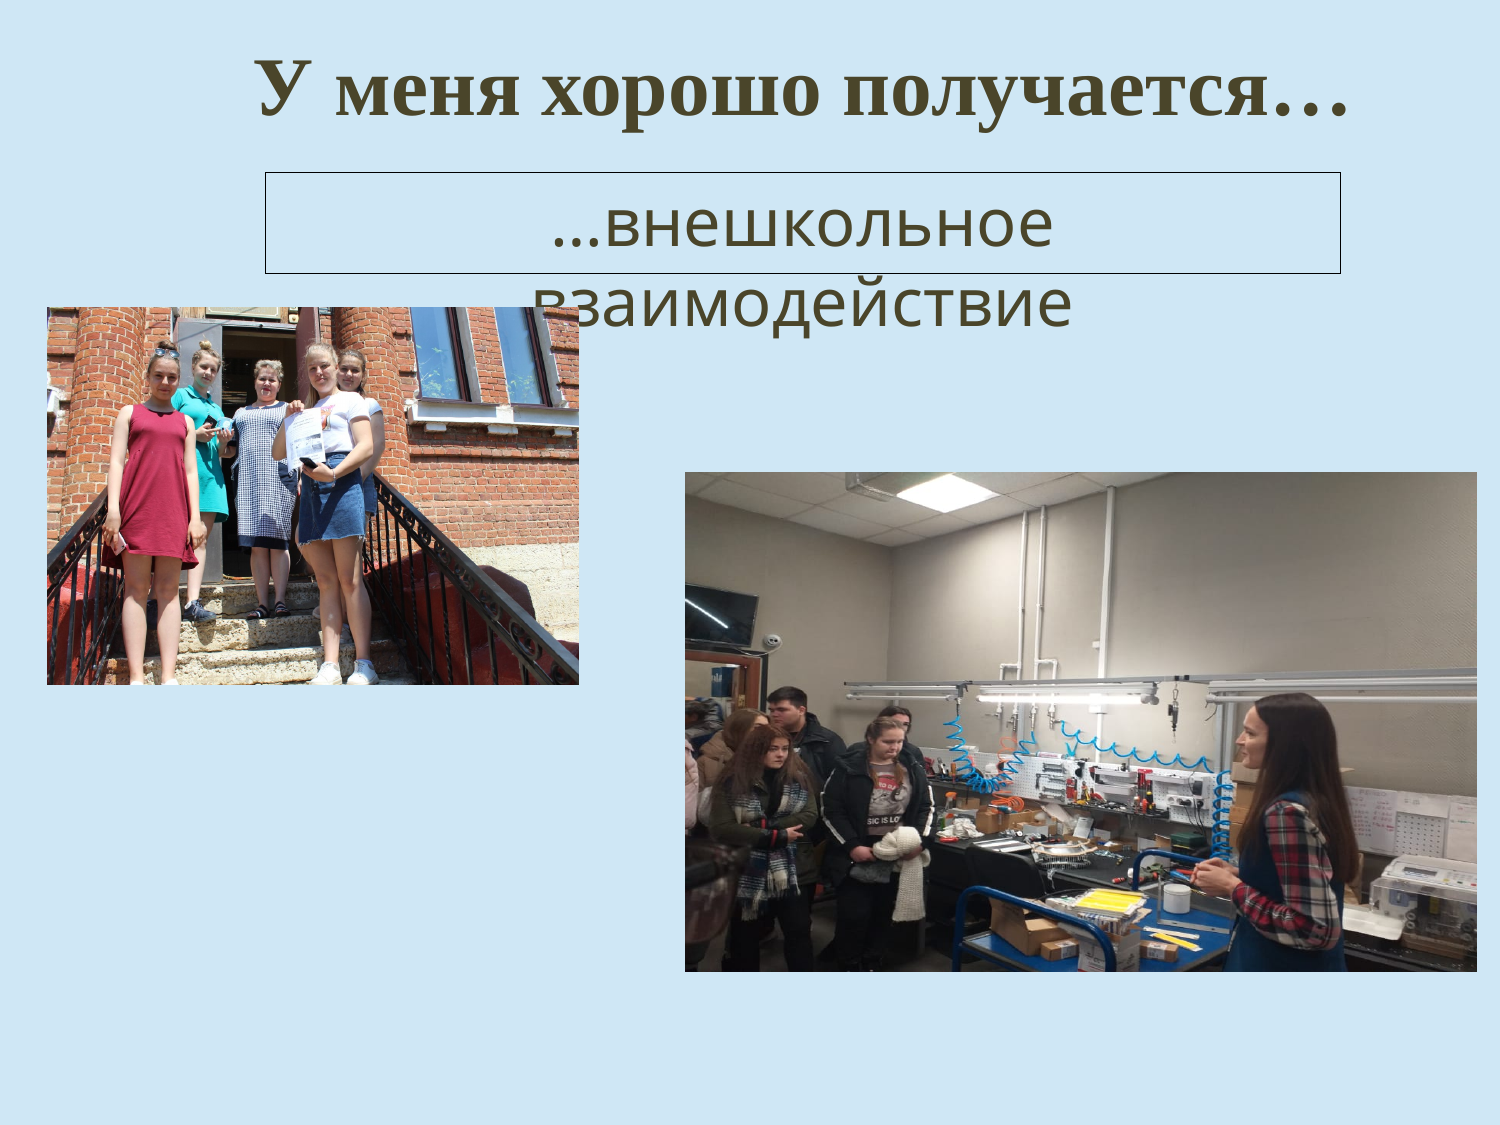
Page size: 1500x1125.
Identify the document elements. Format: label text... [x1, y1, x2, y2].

list …внешкольное взаимодействие [265, 172, 1341, 274]
picture [685, 472, 1477, 972]
picture [47, 307, 579, 686]
title У меня хорошо получается… [153, 25, 1453, 173]
